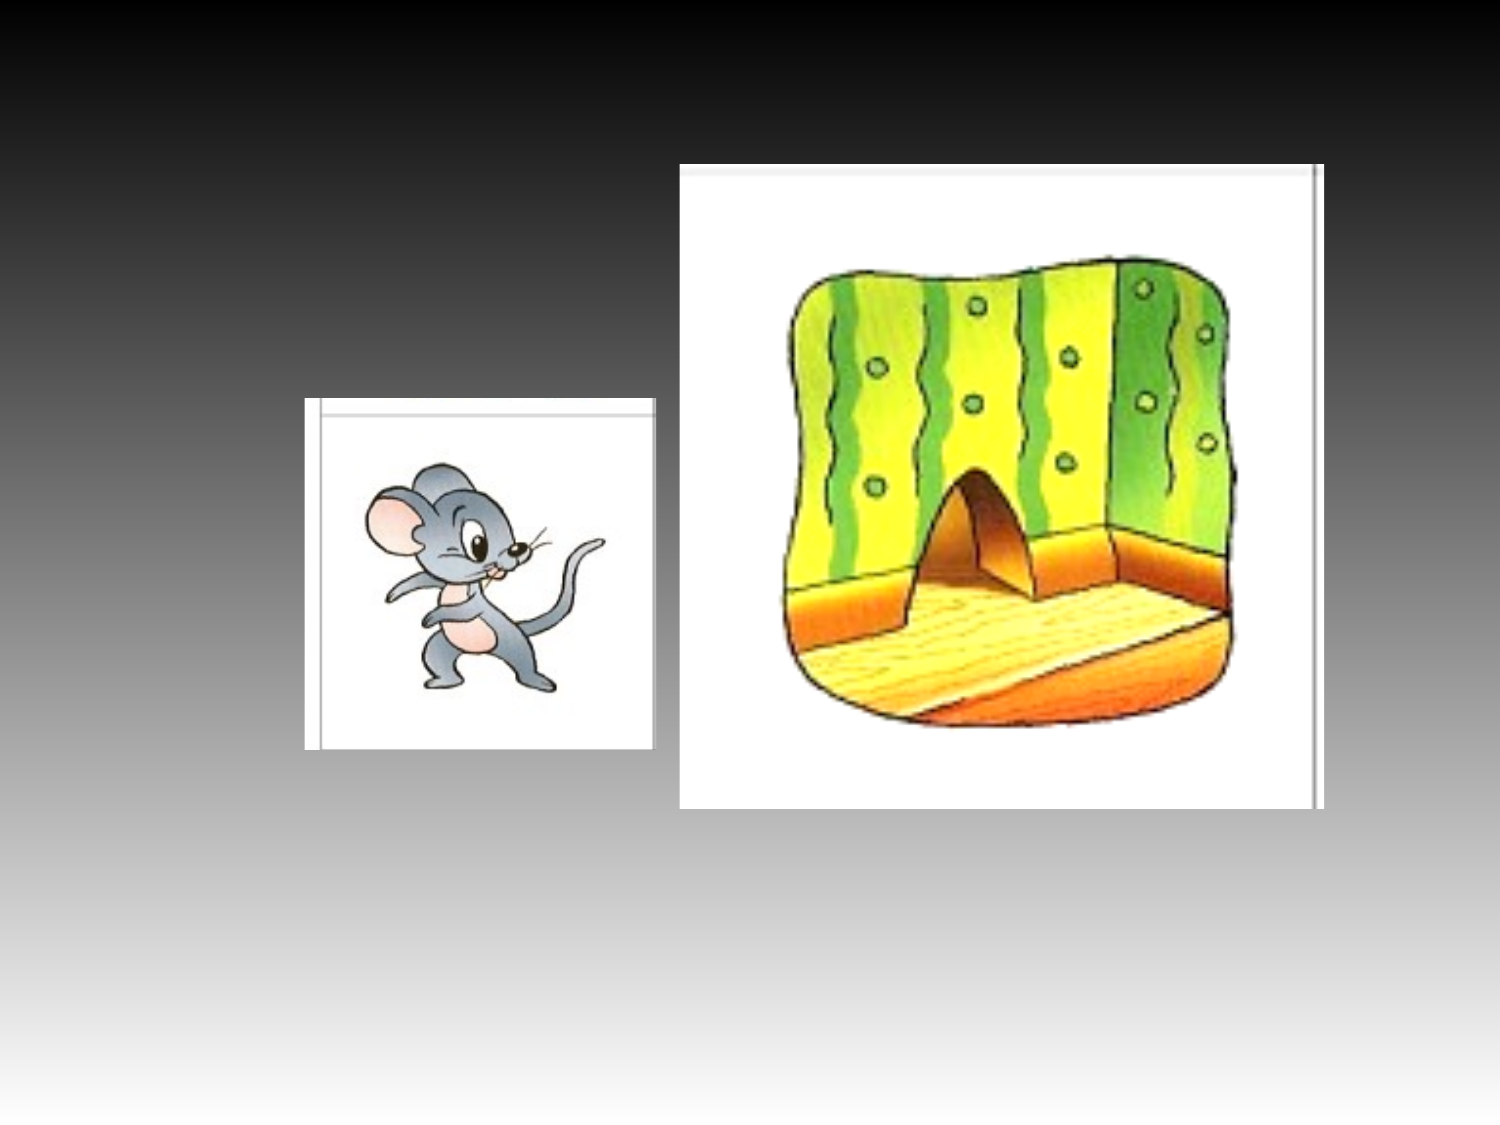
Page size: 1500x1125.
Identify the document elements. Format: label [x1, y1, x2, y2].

picture [304, 398, 657, 750]
picture [679, 164, 1325, 809]
